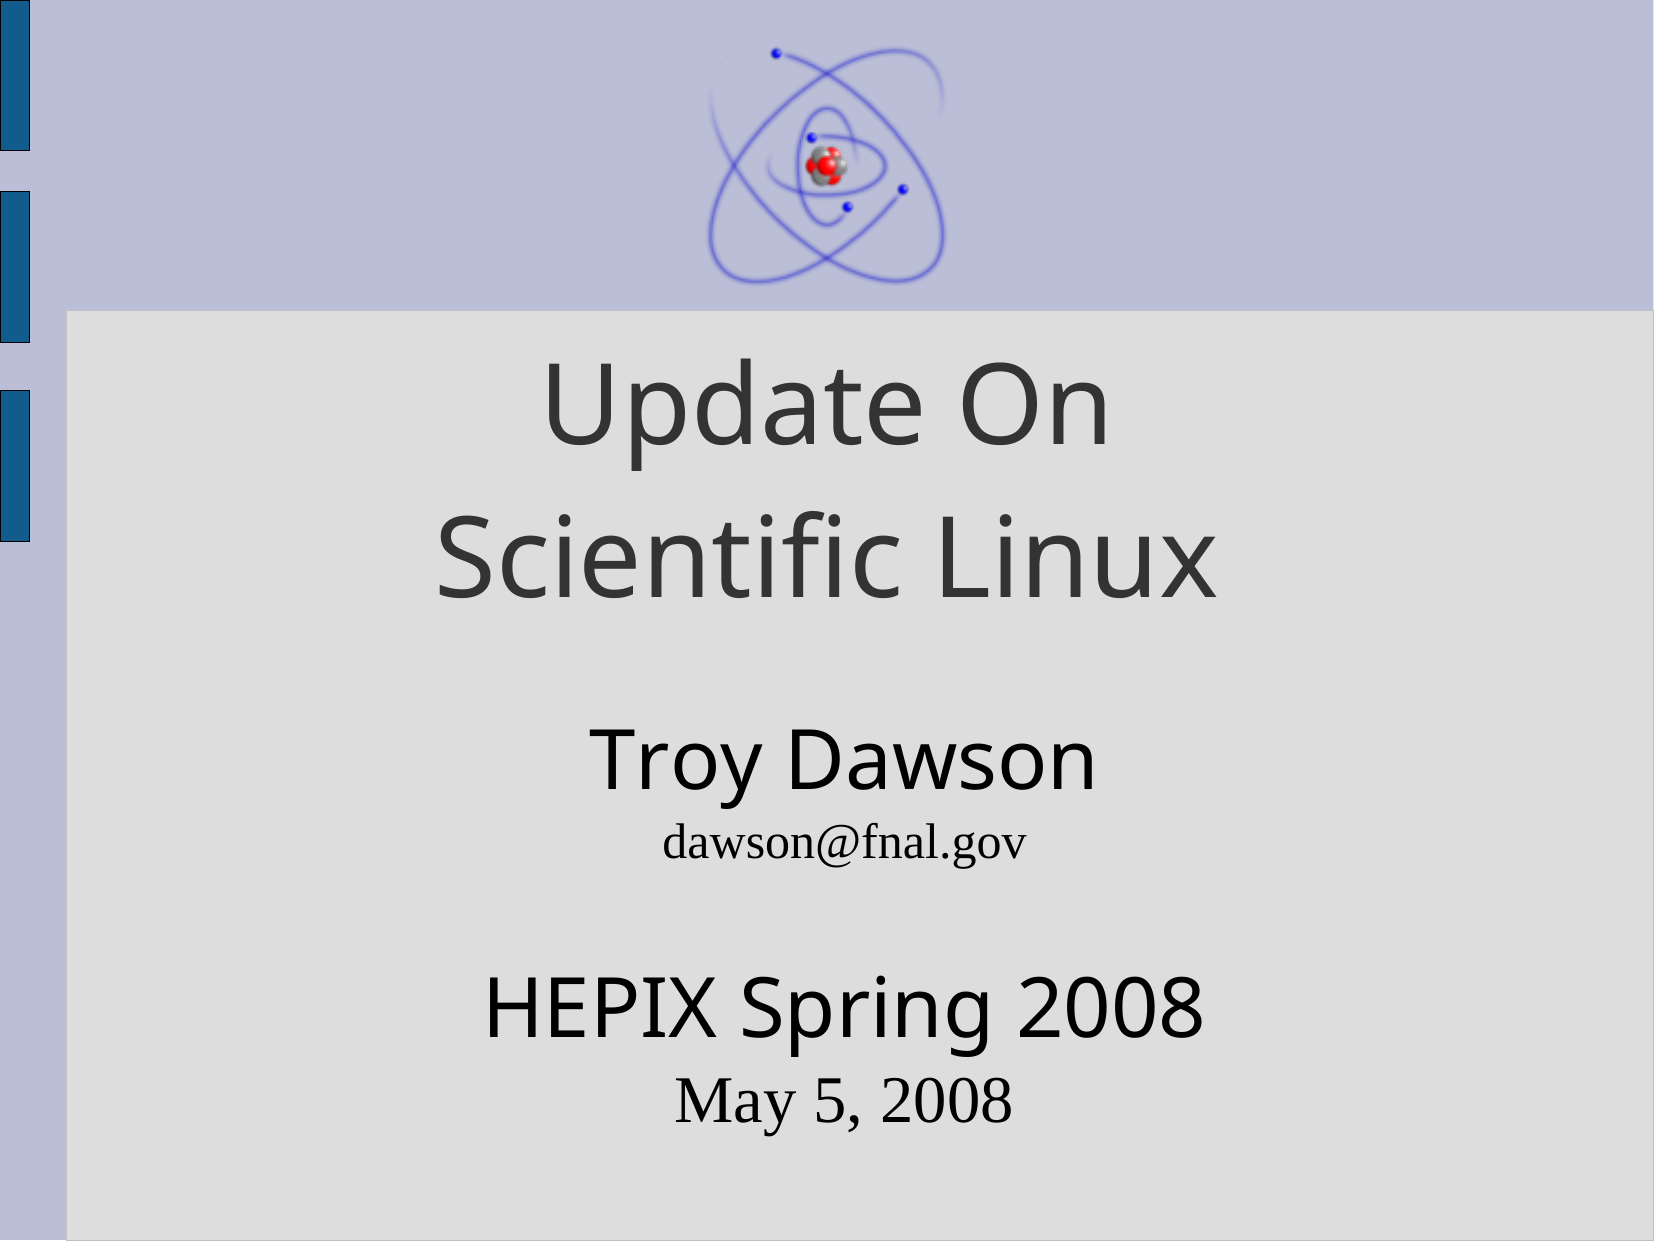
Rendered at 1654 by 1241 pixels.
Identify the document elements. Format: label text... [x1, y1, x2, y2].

picture [693, 33, 961, 301]
title Update On Scientific Linux [82, 341, 1571, 613]
subtitle Troy Dawson dawson@fnal.gov HEPIX Spring 2008 May 5, 2008 [82, 675, 1571, 1163]
